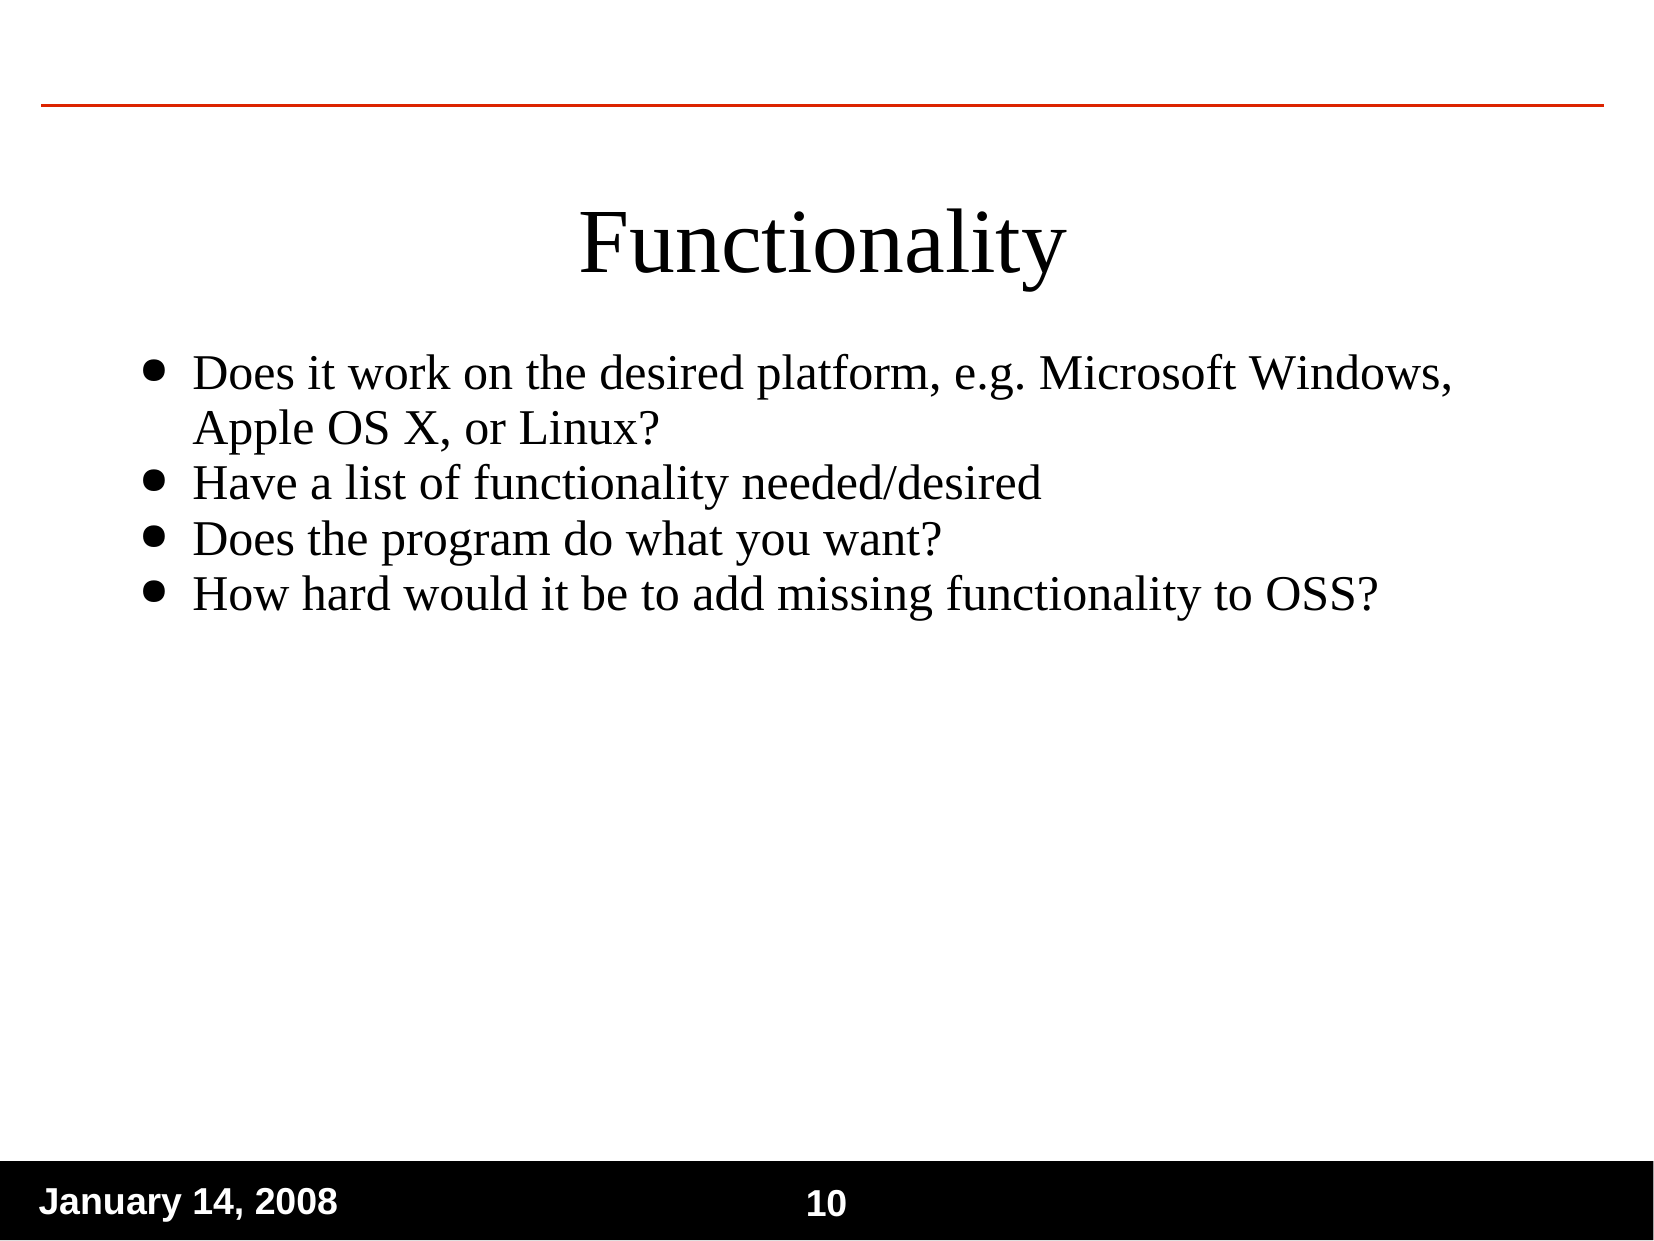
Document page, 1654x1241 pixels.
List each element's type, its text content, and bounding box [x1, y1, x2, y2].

title Functionality [117, 137, 1530, 346]
list Does it work on the desired platform, e.g. Microsoft Windows, Apple OS X, or Linux? Have a list of functionality needed/desired Does the program do what you want? How hard would it be to add missing functionality to OSS? [121, 344, 1534, 1127]
